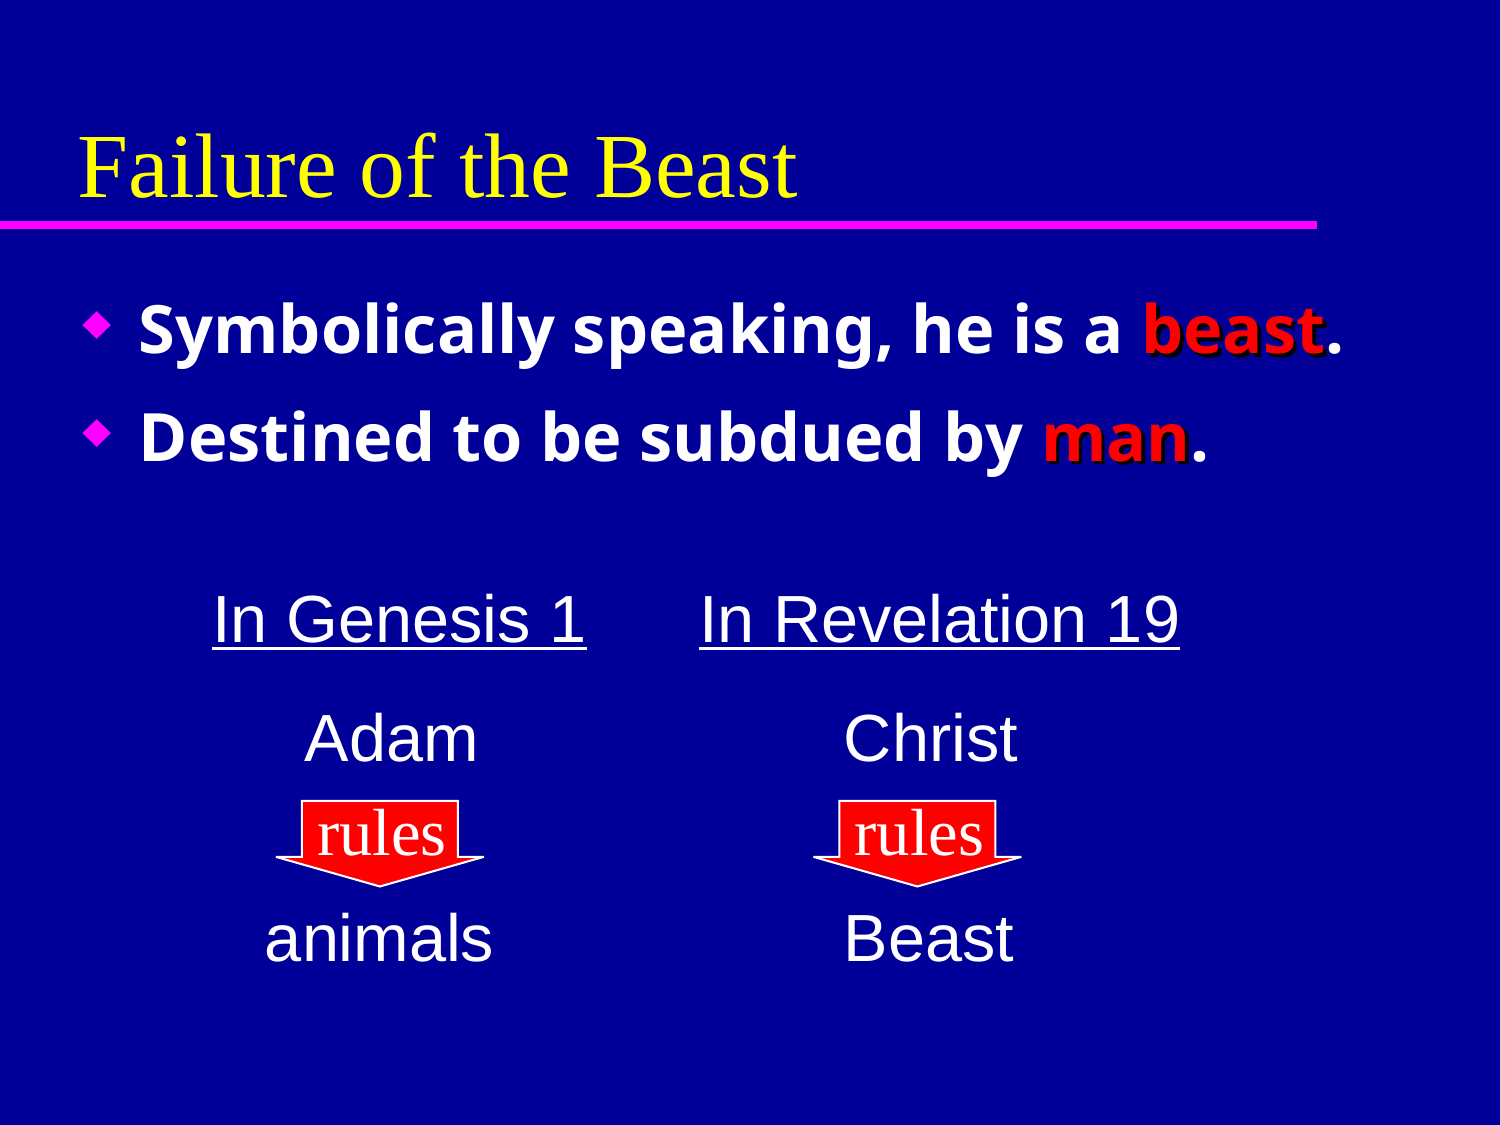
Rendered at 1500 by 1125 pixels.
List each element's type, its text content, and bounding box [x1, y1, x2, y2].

text_box rules [275, 800, 484, 887]
list Symbolically speaking, he is a beast. Destined to be subdued by man. [67, 275, 1369, 563]
text_box Adam [289, 693, 579, 784]
title Failure of the Beast [62, 43, 1338, 225]
text_box In Revelation 19 [684, 574, 1224, 665]
text_box In Genesis 1 [197, 574, 672, 665]
text_box rules [813, 800, 1022, 887]
text_box Christ [828, 693, 1185, 784]
text_box animals [249, 893, 672, 984]
text_box Beast [828, 893, 1224, 984]
